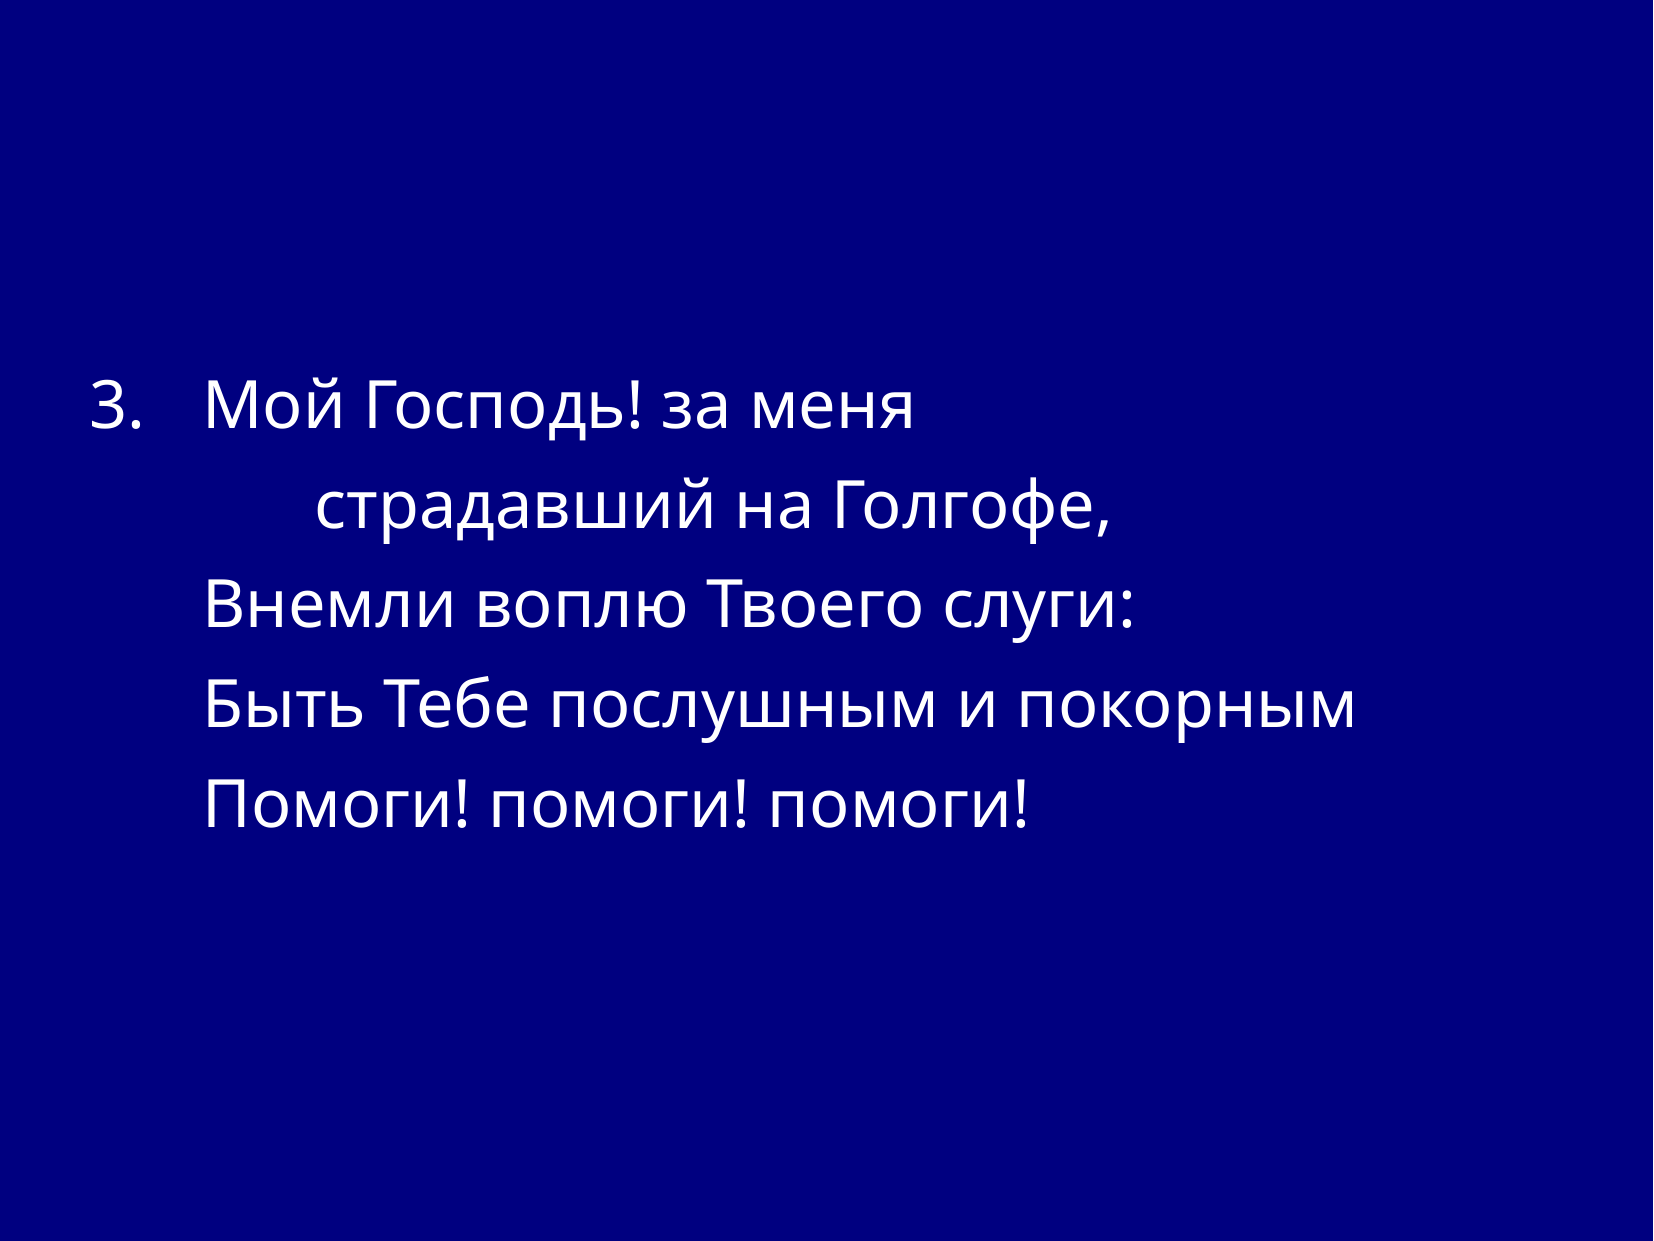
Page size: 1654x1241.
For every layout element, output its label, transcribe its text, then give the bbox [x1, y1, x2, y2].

text_box 3. Мой Господь! за меня страдавший на Голгофе, Внемли воплю Твоего слуги: Быть Тебе послушным и покорным Помоги! помоги! помоги! [75, 150, 1576, 1163]
